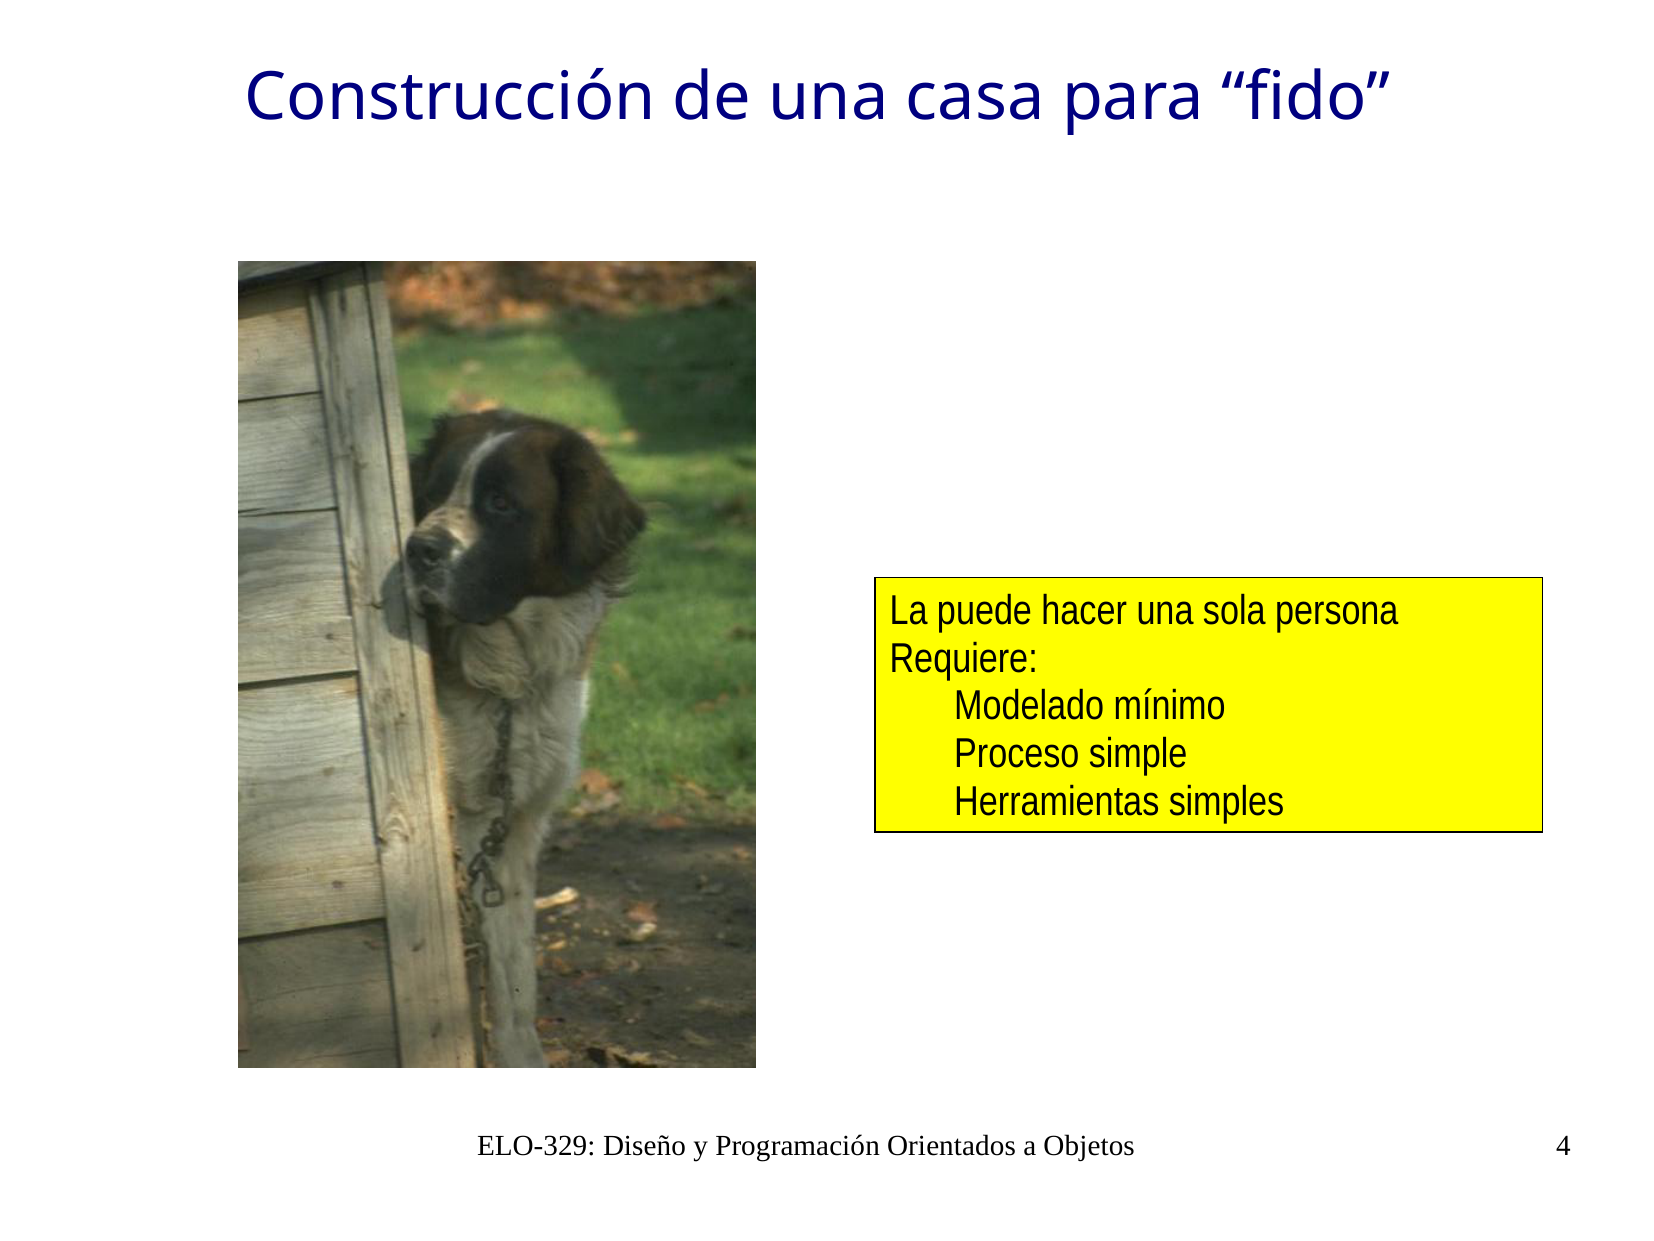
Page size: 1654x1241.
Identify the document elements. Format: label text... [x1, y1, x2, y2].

picture [238, 261, 756, 1068]
text_box La puede hacer una sola persona Requiere: Modelado mínimo Proceso simple Herramientas simples [874, 577, 1543, 832]
title Construcción de una casa para “fido” [82, 43, 1571, 145]
